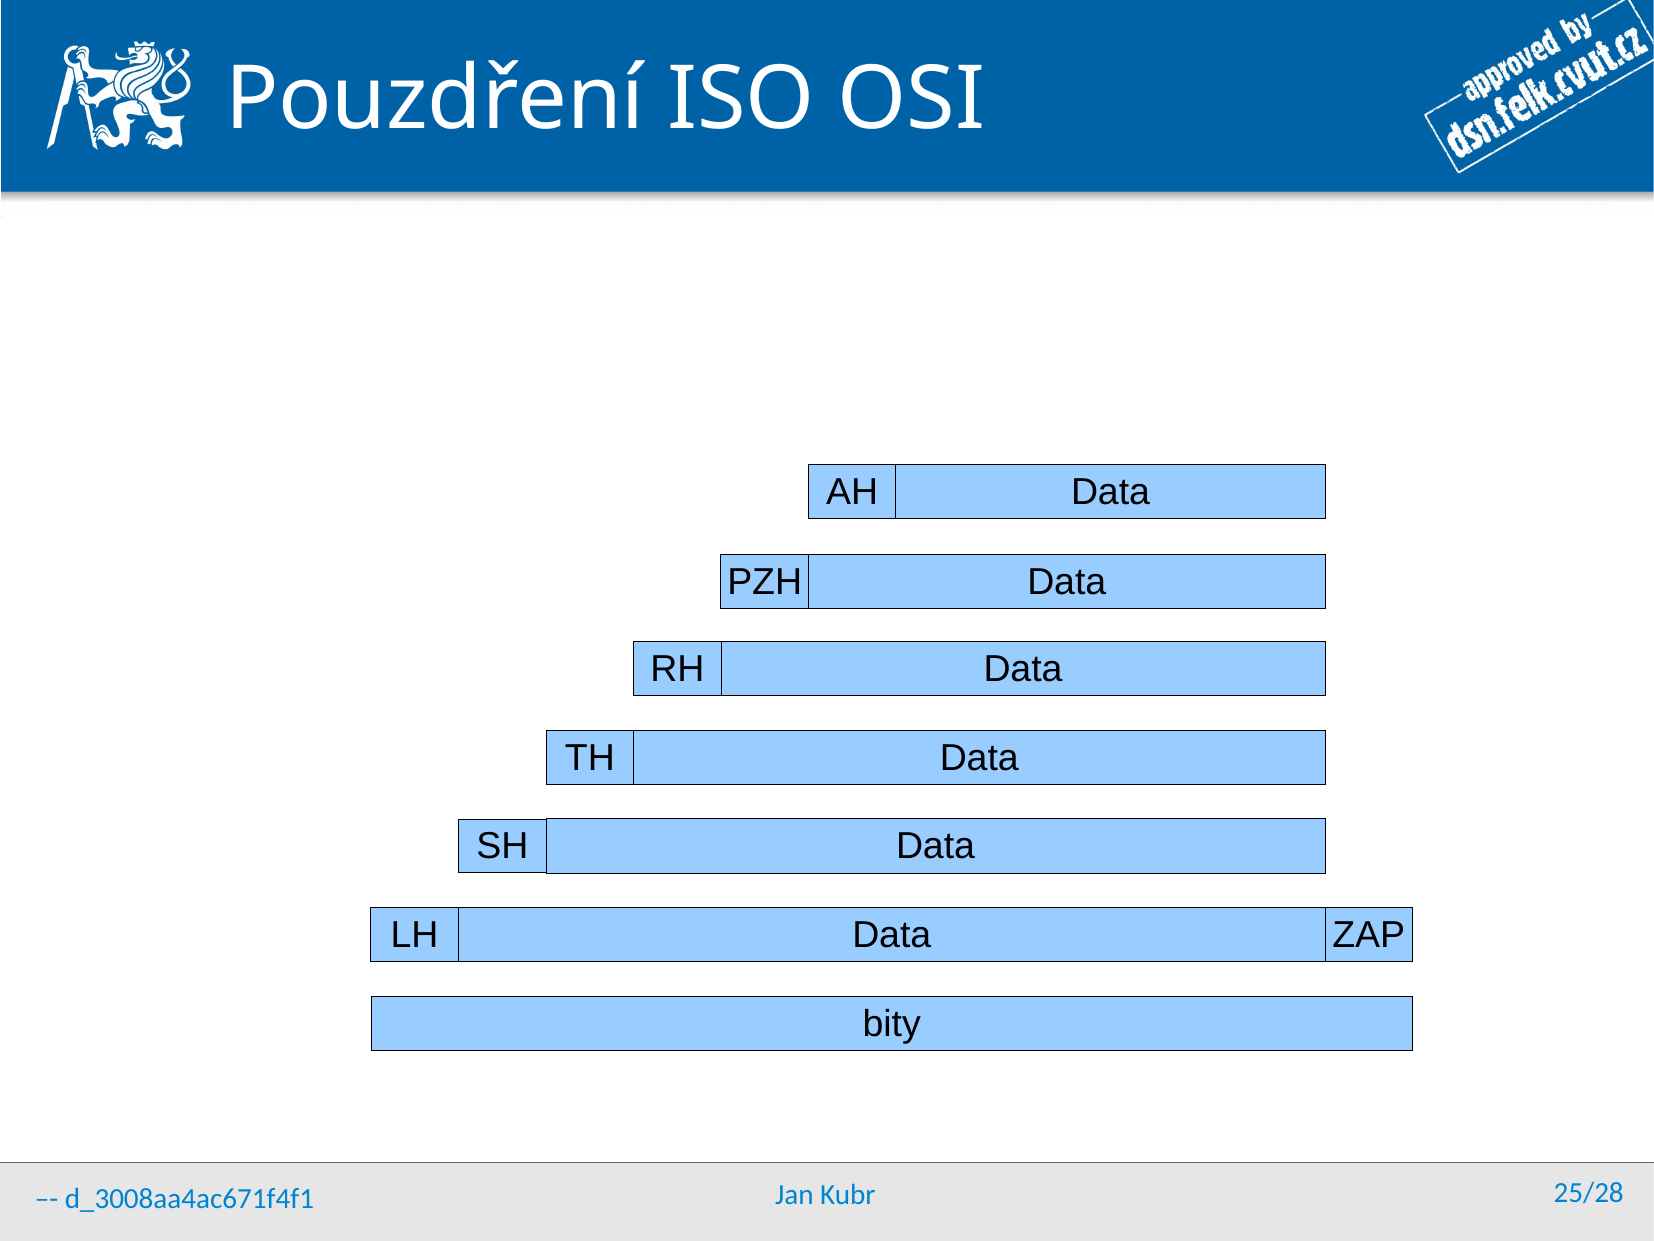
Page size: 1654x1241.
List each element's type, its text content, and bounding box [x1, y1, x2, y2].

text_box Data [634, 730, 1326, 785]
text_box RH [633, 641, 722, 696]
text_box TH [546, 730, 634, 785]
text_box Data [546, 818, 1326, 874]
text_box Data [896, 464, 1326, 519]
text_box SH [458, 819, 547, 873]
text_box Data [808, 554, 1326, 609]
text_box ZAP [1325, 907, 1413, 962]
text_box PZH [720, 554, 808, 609]
text_box AH [808, 464, 896, 519]
title Pouzdření ISO OSI [225, 0, 1426, 188]
text_box Data [459, 907, 1325, 962]
text_box Data [722, 641, 1326, 696]
text_box bity [371, 996, 1413, 1051]
picture [1, 0, 1654, 217]
text_box LH [370, 907, 459, 962]
